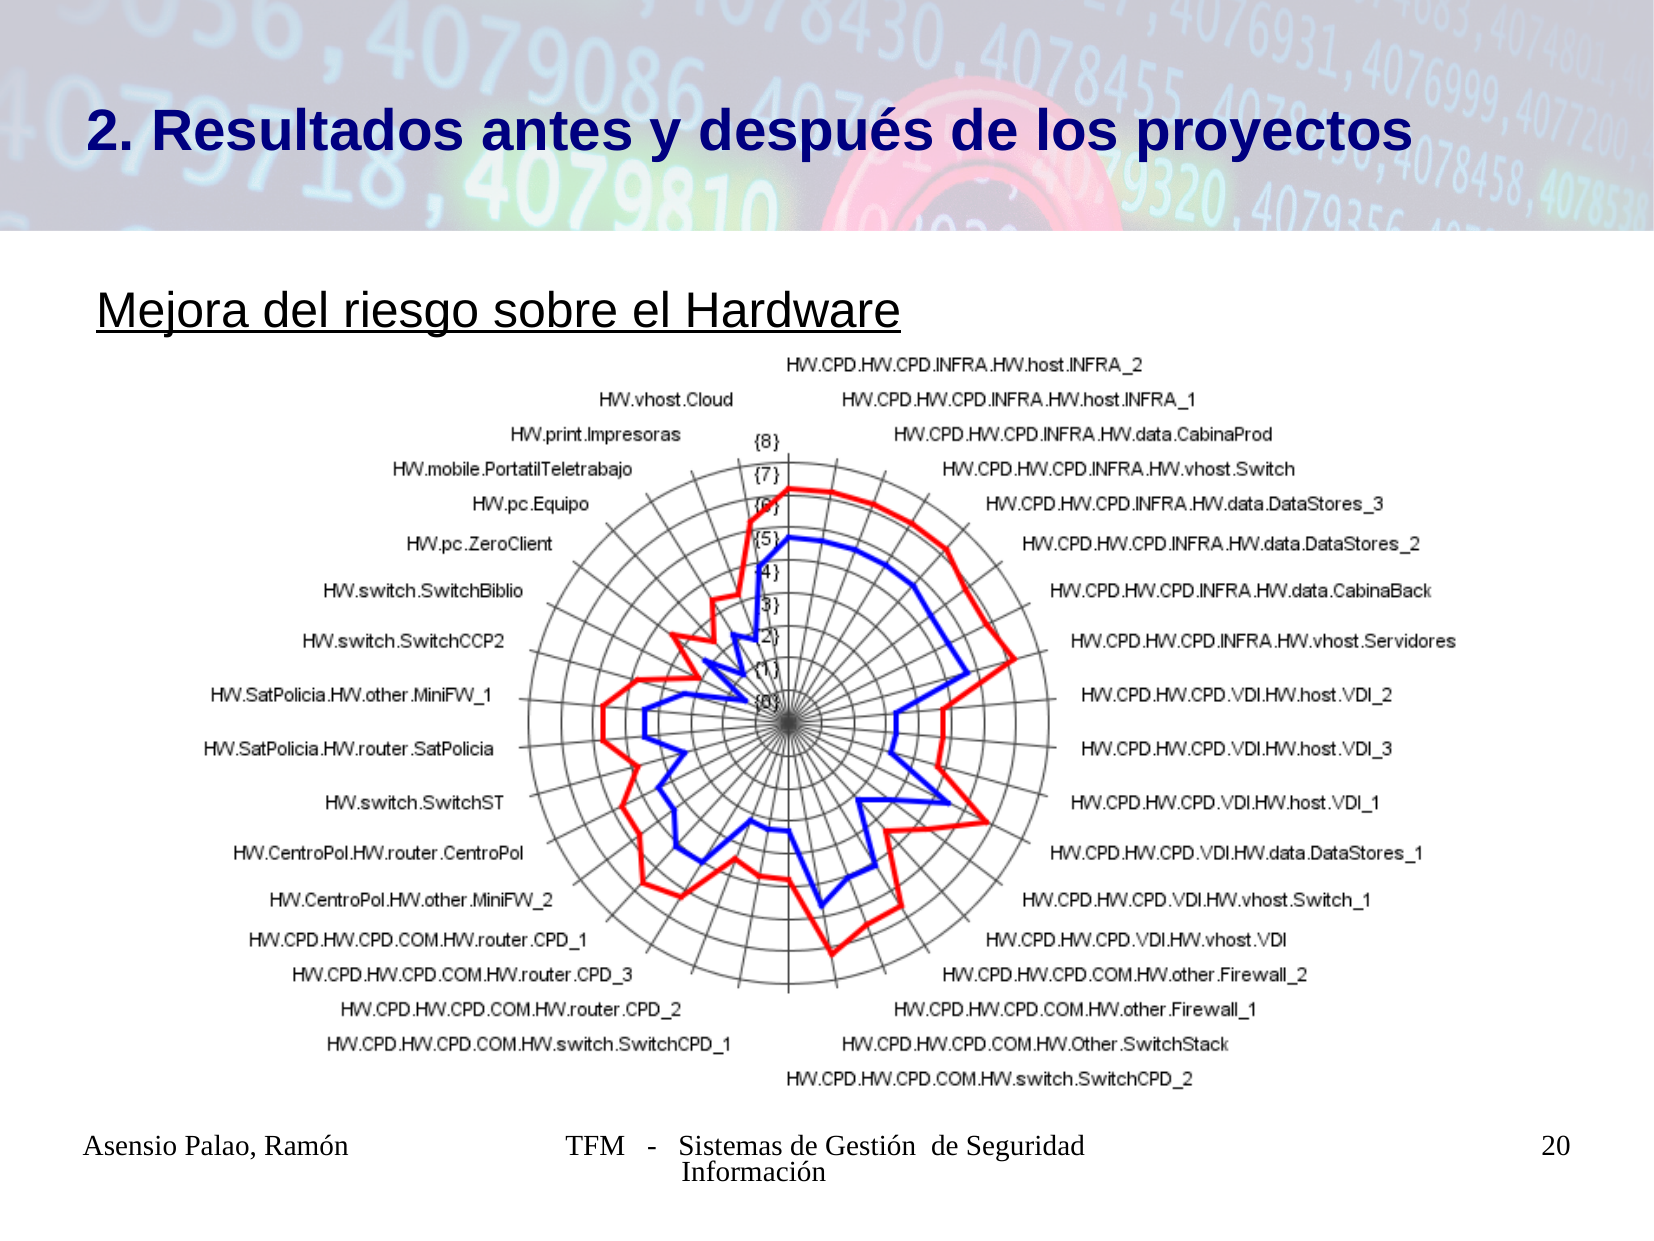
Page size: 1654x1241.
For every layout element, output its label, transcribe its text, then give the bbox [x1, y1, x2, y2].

text_box Mejora del riesgo sobre el Hardware [81, 274, 1606, 1241]
text_box 2. Resultados antes y después de los proyectos [71, 90, 1654, 226]
picture [195, 344, 1487, 1105]
picture [0, 0, 1654, 1241]
